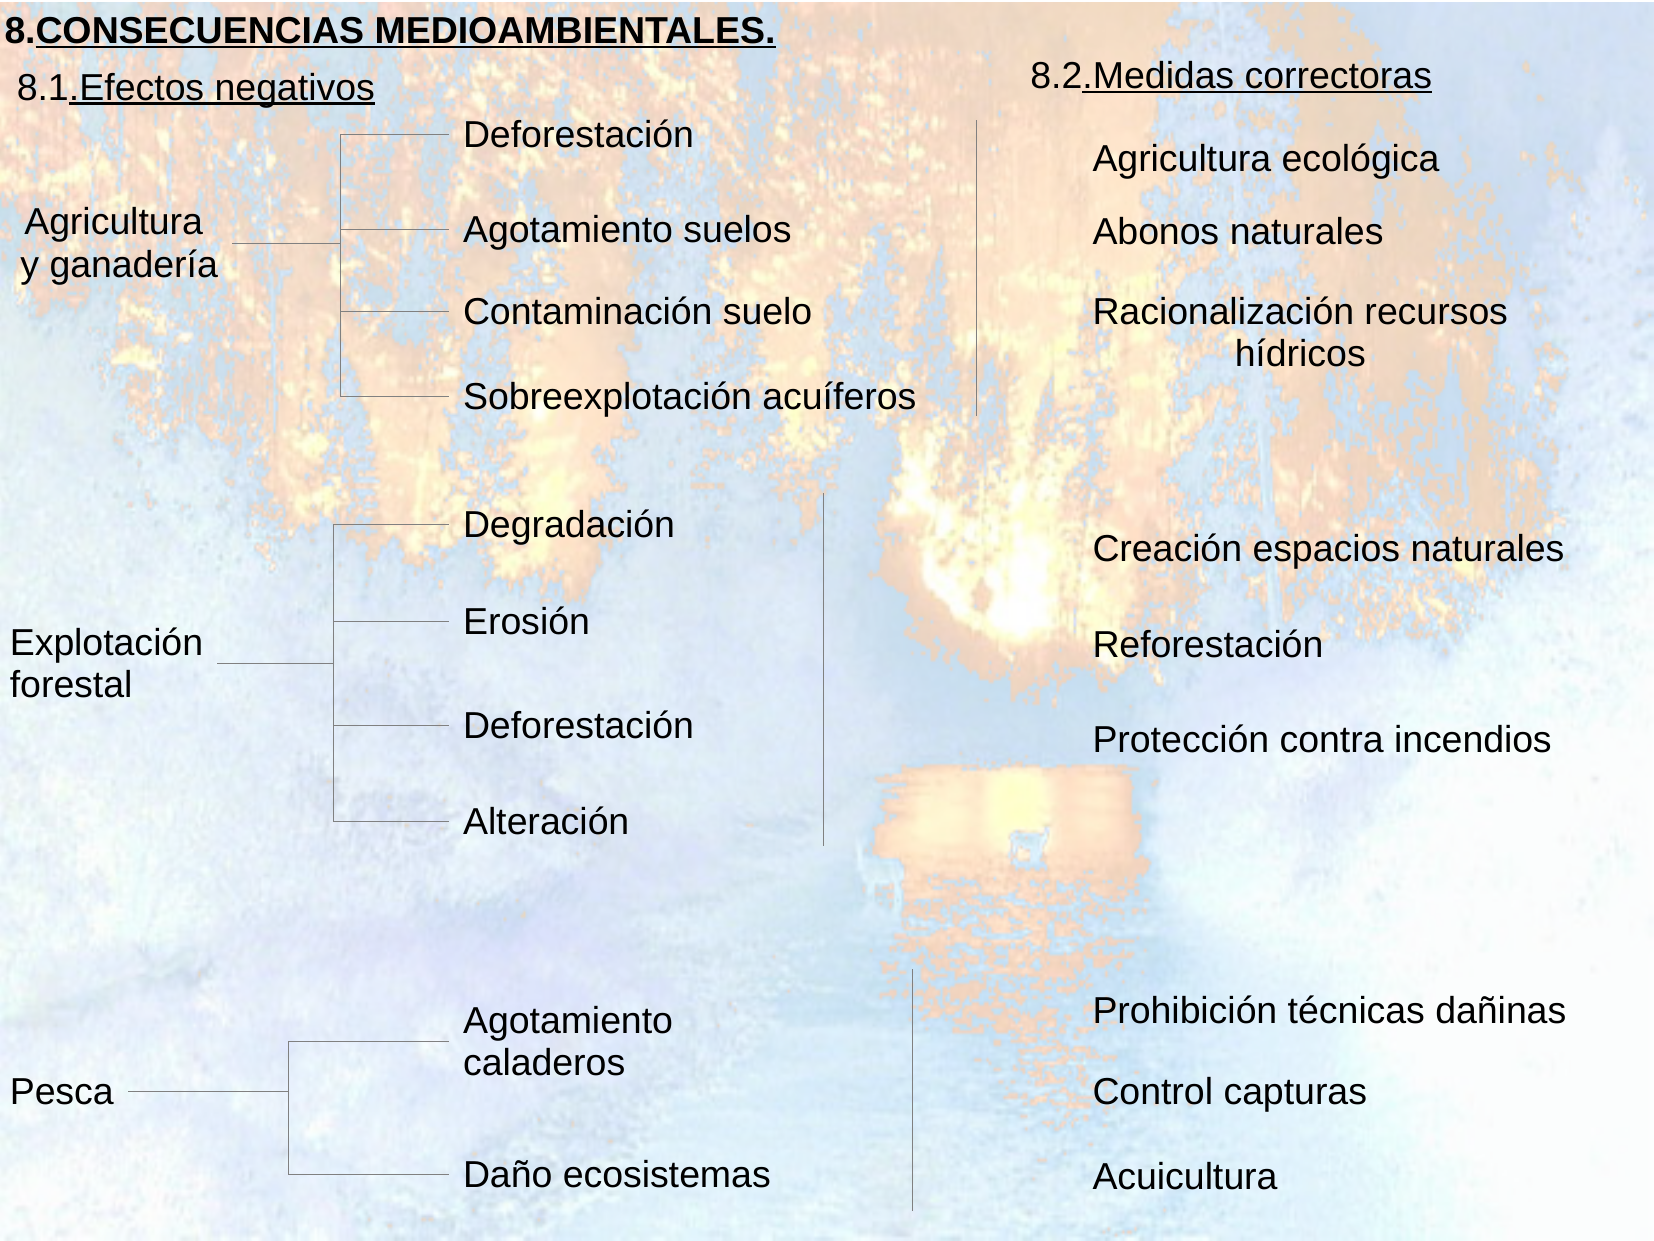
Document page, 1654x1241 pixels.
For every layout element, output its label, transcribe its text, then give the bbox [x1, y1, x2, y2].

text_box Prohibición técnicas dañinas [1077, 982, 1582, 1040]
text_box Deforestación [448, 106, 709, 164]
text_box Sobreexplotación acuíferos [448, 368, 932, 426]
text_box Agricultura y ganadería [0, 193, 233, 293]
text_box Pesca [0, 1062, 129, 1120]
text_box Explotación forestal [0, 614, 218, 713]
text_box Creación espacios naturales [1077, 519, 1580, 577]
text_box Erosión [448, 592, 605, 650]
text_box Reforestación [1077, 616, 1339, 674]
text_box Agotamiento caladeros [448, 992, 688, 1091]
picture [0, 2, 1654, 1241]
text_box Degradación [448, 496, 690, 553]
text_box 8.2.Medidas correctoras [1015, 47, 1447, 105]
text_box Agricultura ecológica [1077, 129, 1455, 187]
text_box Control capturas [1077, 1062, 1382, 1120]
text_box Abonos naturales [1077, 203, 1399, 260]
text_box Contaminación suelo [448, 283, 827, 341]
text_box 8.1.Efectos negativos [2, 59, 390, 116]
text_box 8.CONSECUENCIAS MEDIOAMBIENTALES. [0, 2, 792, 60]
text_box Daño ecosistemas [448, 1145, 786, 1203]
text_box Deforestación [448, 696, 709, 754]
text_box Alteración [448, 793, 645, 851]
text_box Racionalización recursos hídricos [1077, 283, 1523, 383]
text_box Agotamiento suelos [448, 200, 807, 258]
text_box Protección contra incendios [1077, 710, 1567, 768]
text_box Acuicultura [1077, 1147, 1303, 1205]
